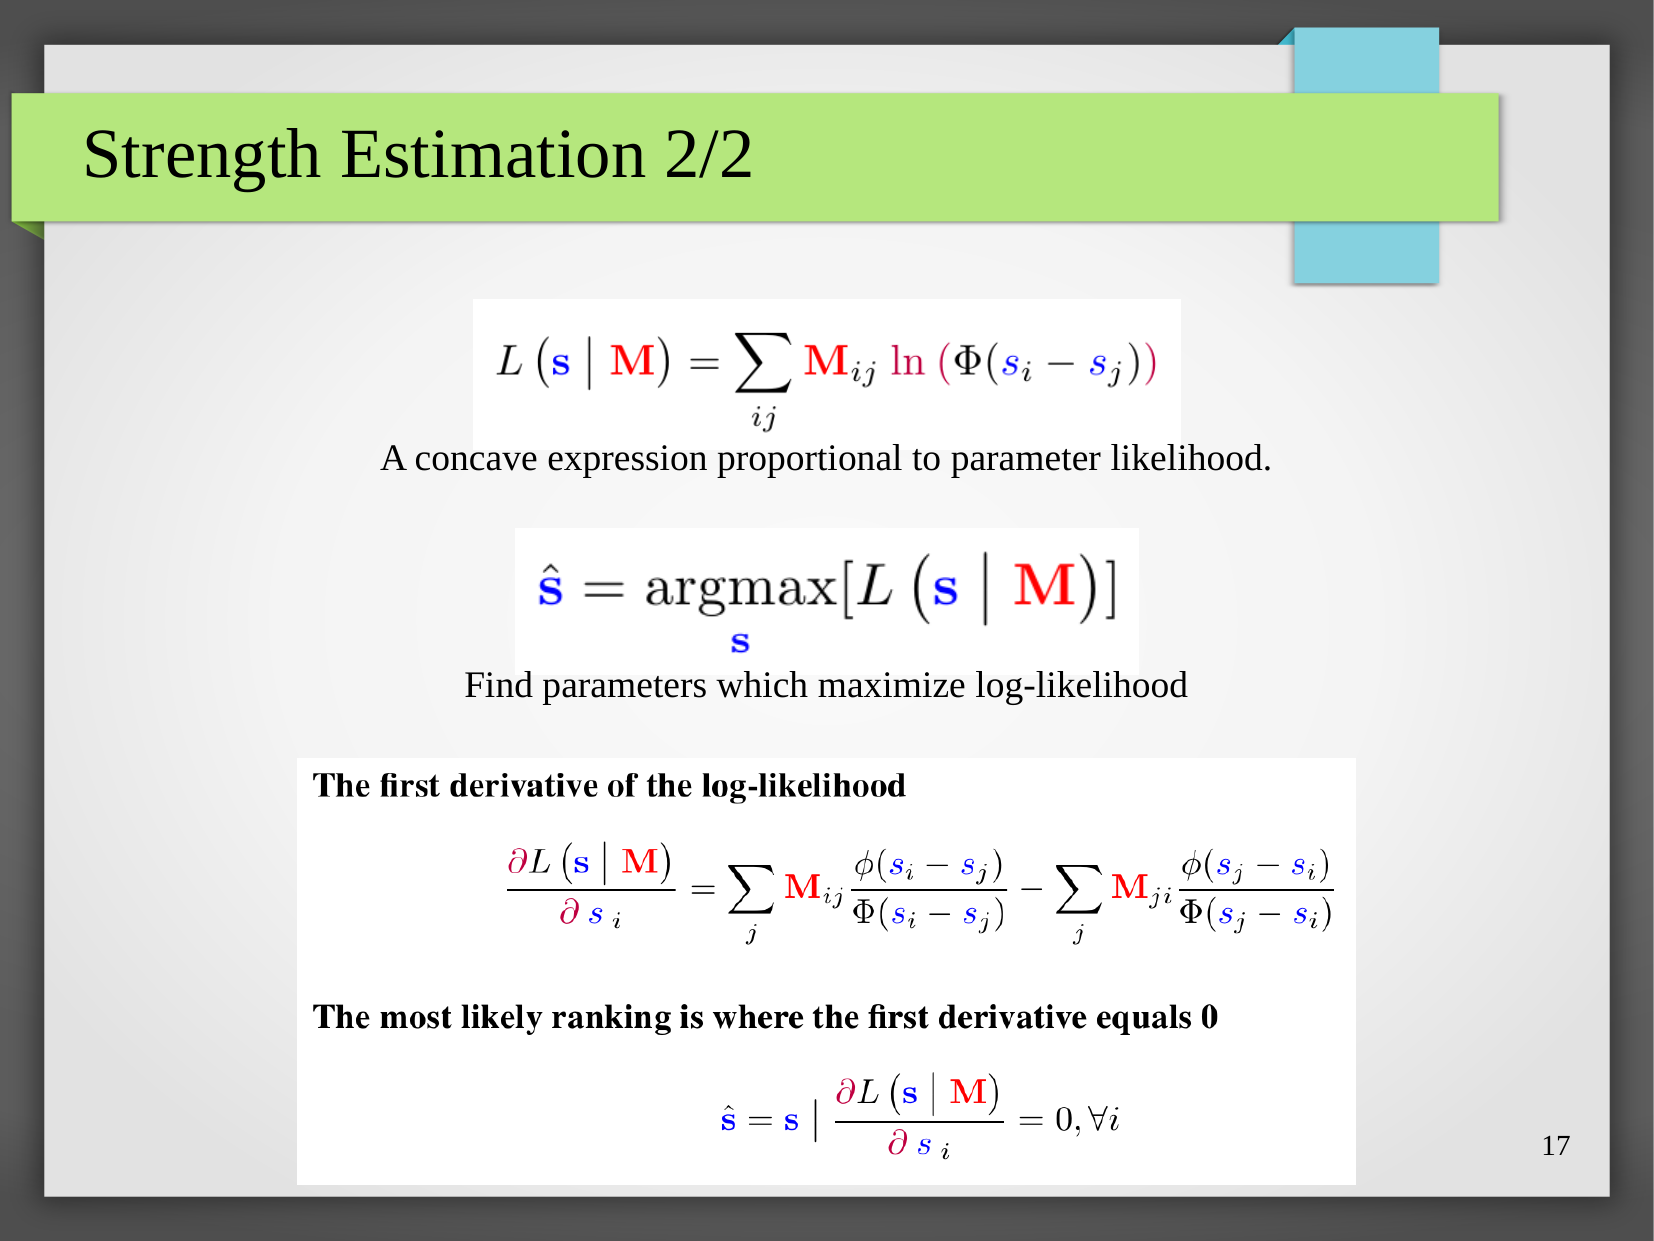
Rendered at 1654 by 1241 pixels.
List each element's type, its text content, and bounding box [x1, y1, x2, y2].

picture [0, 0, 1654, 1241]
title Strength Estimation 2/2 [82, 94, 1264, 213]
